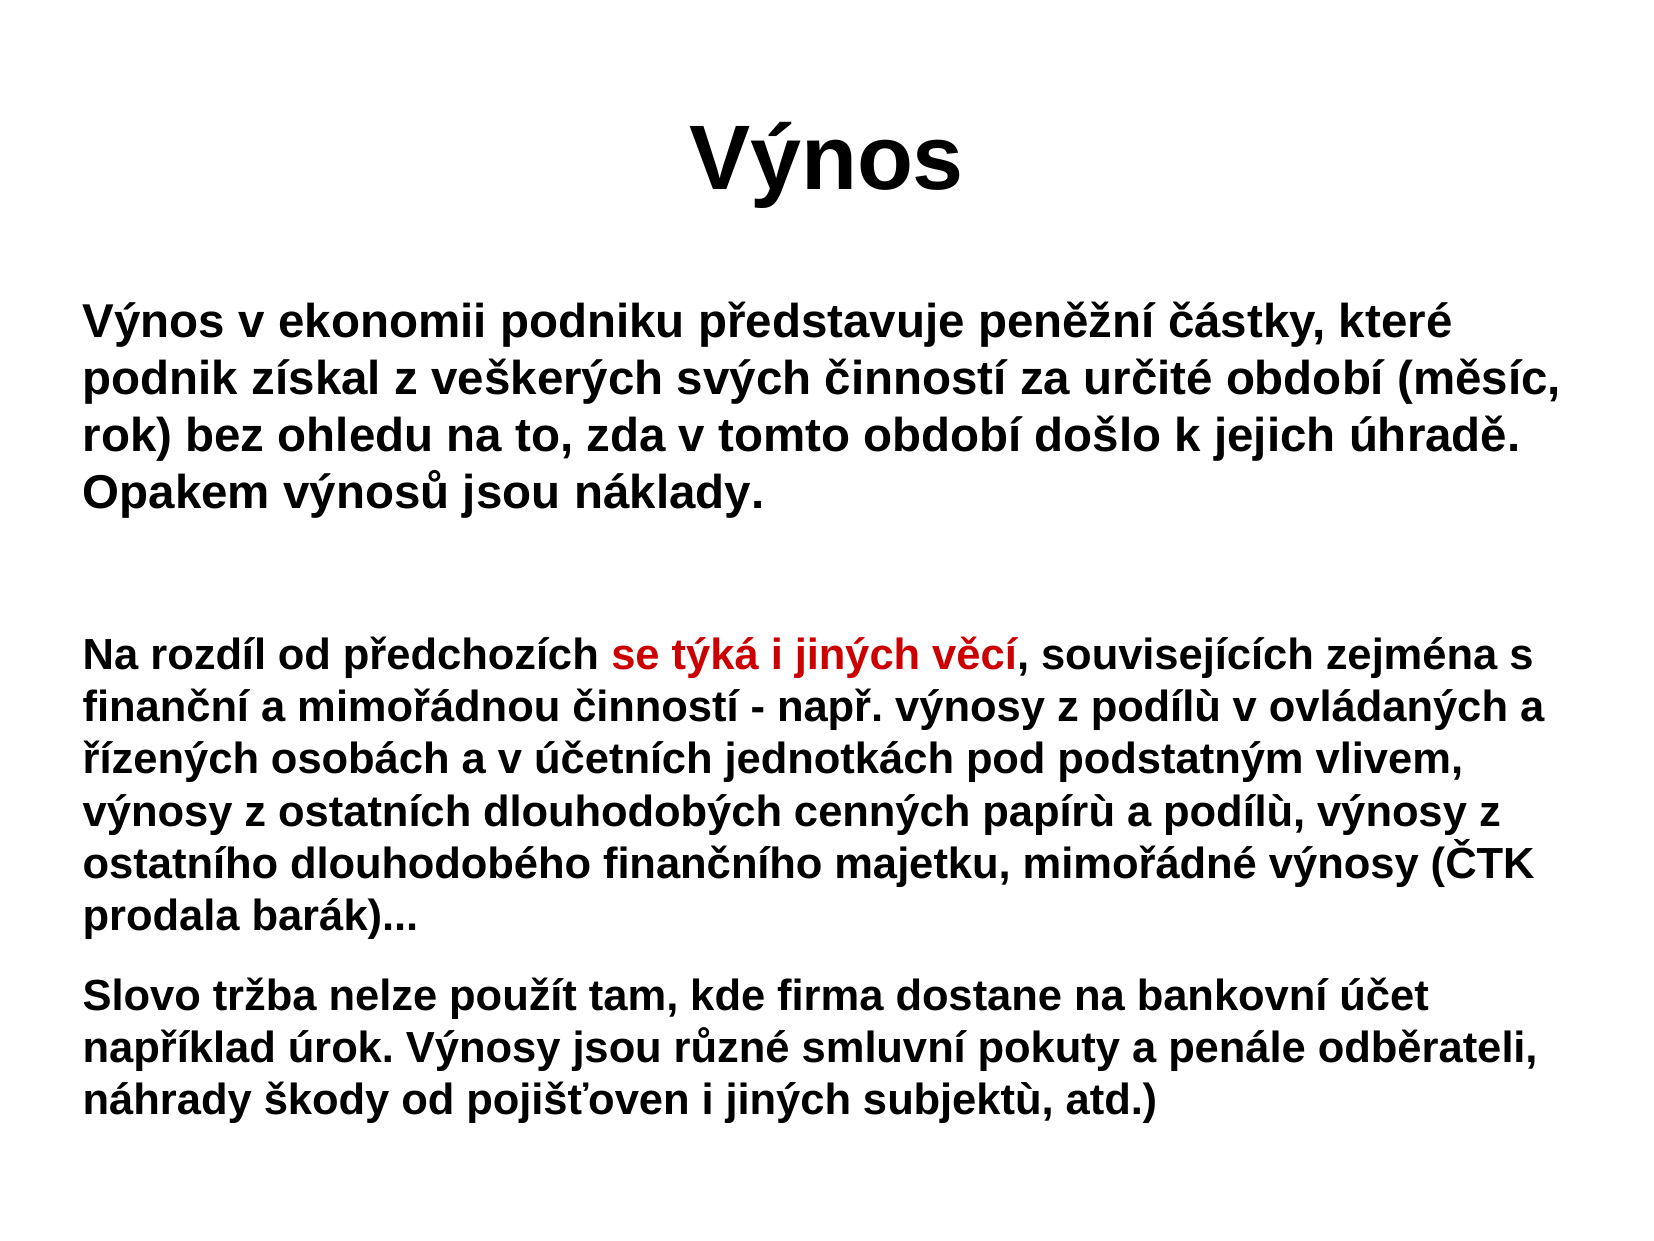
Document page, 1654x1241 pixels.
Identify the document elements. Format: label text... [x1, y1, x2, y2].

title Výnos [82, 49, 1571, 257]
list Výnos v ekonomii podniku představuje peněžní částky, které podnik získal z veškerých svých činností za určité období (měsíc, rok) bez ohledu na to, zda v tomto období došlo k jejich úhradě. Opakem výnosů jsou náklady. Na rozdíl od předchozích se týká i jiných věcí, souvisejících zejména s finanční a mimořádnou činností - např. výnosy z podílù v ovládaných a řízených osobách a v účetních jednotkách pod podstatným vlivem, výnosy z ostatních dlouhodobých cenných papírù a podílù, výnosy z ostatního dlouhodobého finančního majetku, mimořádné výnosy (ČTK prodala barák)... Slovo tržba nelze použít tam, kde firma dostane na bankovní účet například úrok. Výnosy jsou různé smluvní pokuty a penále odběrateli, náhrady škody od pojišťoven i jiných subjektù, atd.) [82, 290, 1571, 1130]
